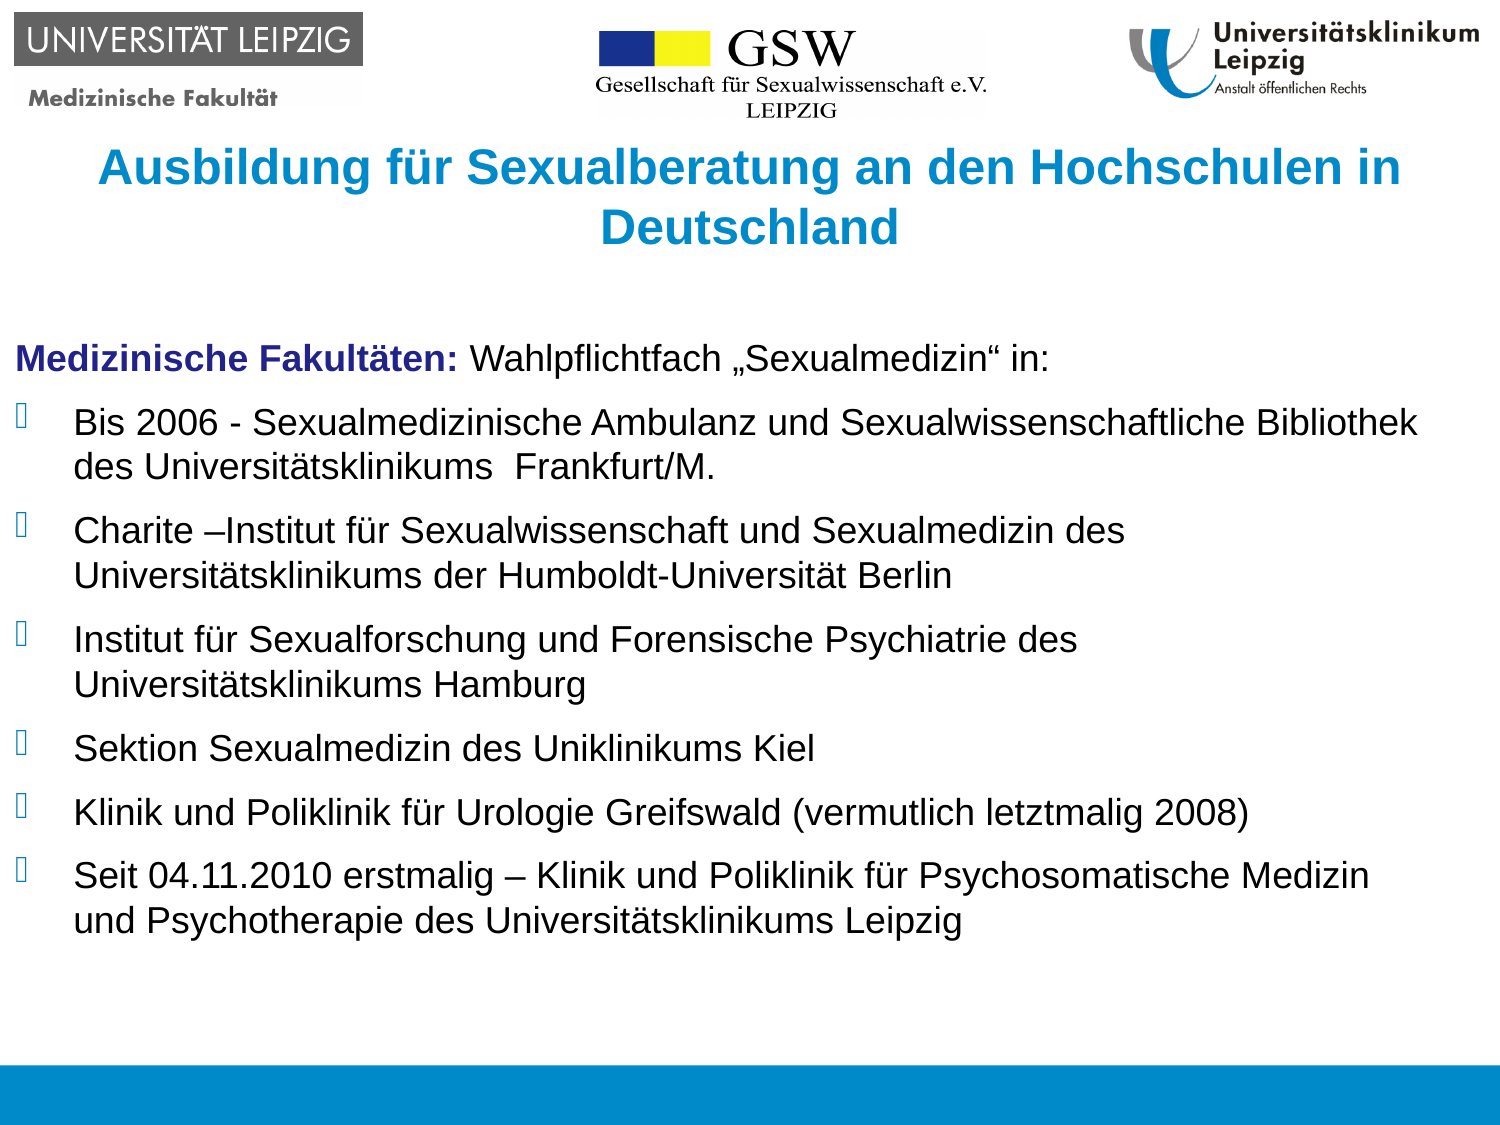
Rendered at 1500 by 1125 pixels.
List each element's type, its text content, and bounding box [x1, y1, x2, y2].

picture [1126, 18, 1481, 101]
picture [596, 30, 986, 118]
title Ausbildung für Sexualberatung an den Hochschulen in Deutschland [76, 125, 1424, 263]
picture [14, 12, 363, 106]
list Medizinische Fakultäten: Wahlpflichtfach „Sexualmedizin“ in: Bis 2006 - Sexualmedizinische Ambulanz und Sexualwissenschaftliche Bibliothek des Universitätsklinikums Frankfurt/M. Charite –Institut für Sexualwissenschaft und Sexualmedizin des Universitätsklinikums der Humboldt-Universität Berlin Institut für Sexualforschung und Forensische Psychiatrie des Universitätsklinikums Hamburg Sektion Sexualmedizin des Uniklinikums Kiel Klinik und Poliklinik für Urologie Greifswald (vermutlich letztmalig 2008) Seit 04.11.2010 erstmalig – Klinik und Poliklinik für Psychosomatische Medizin und Psychotherapie des Universitätsklinikums Leipzig [0, 326, 1451, 1080]
